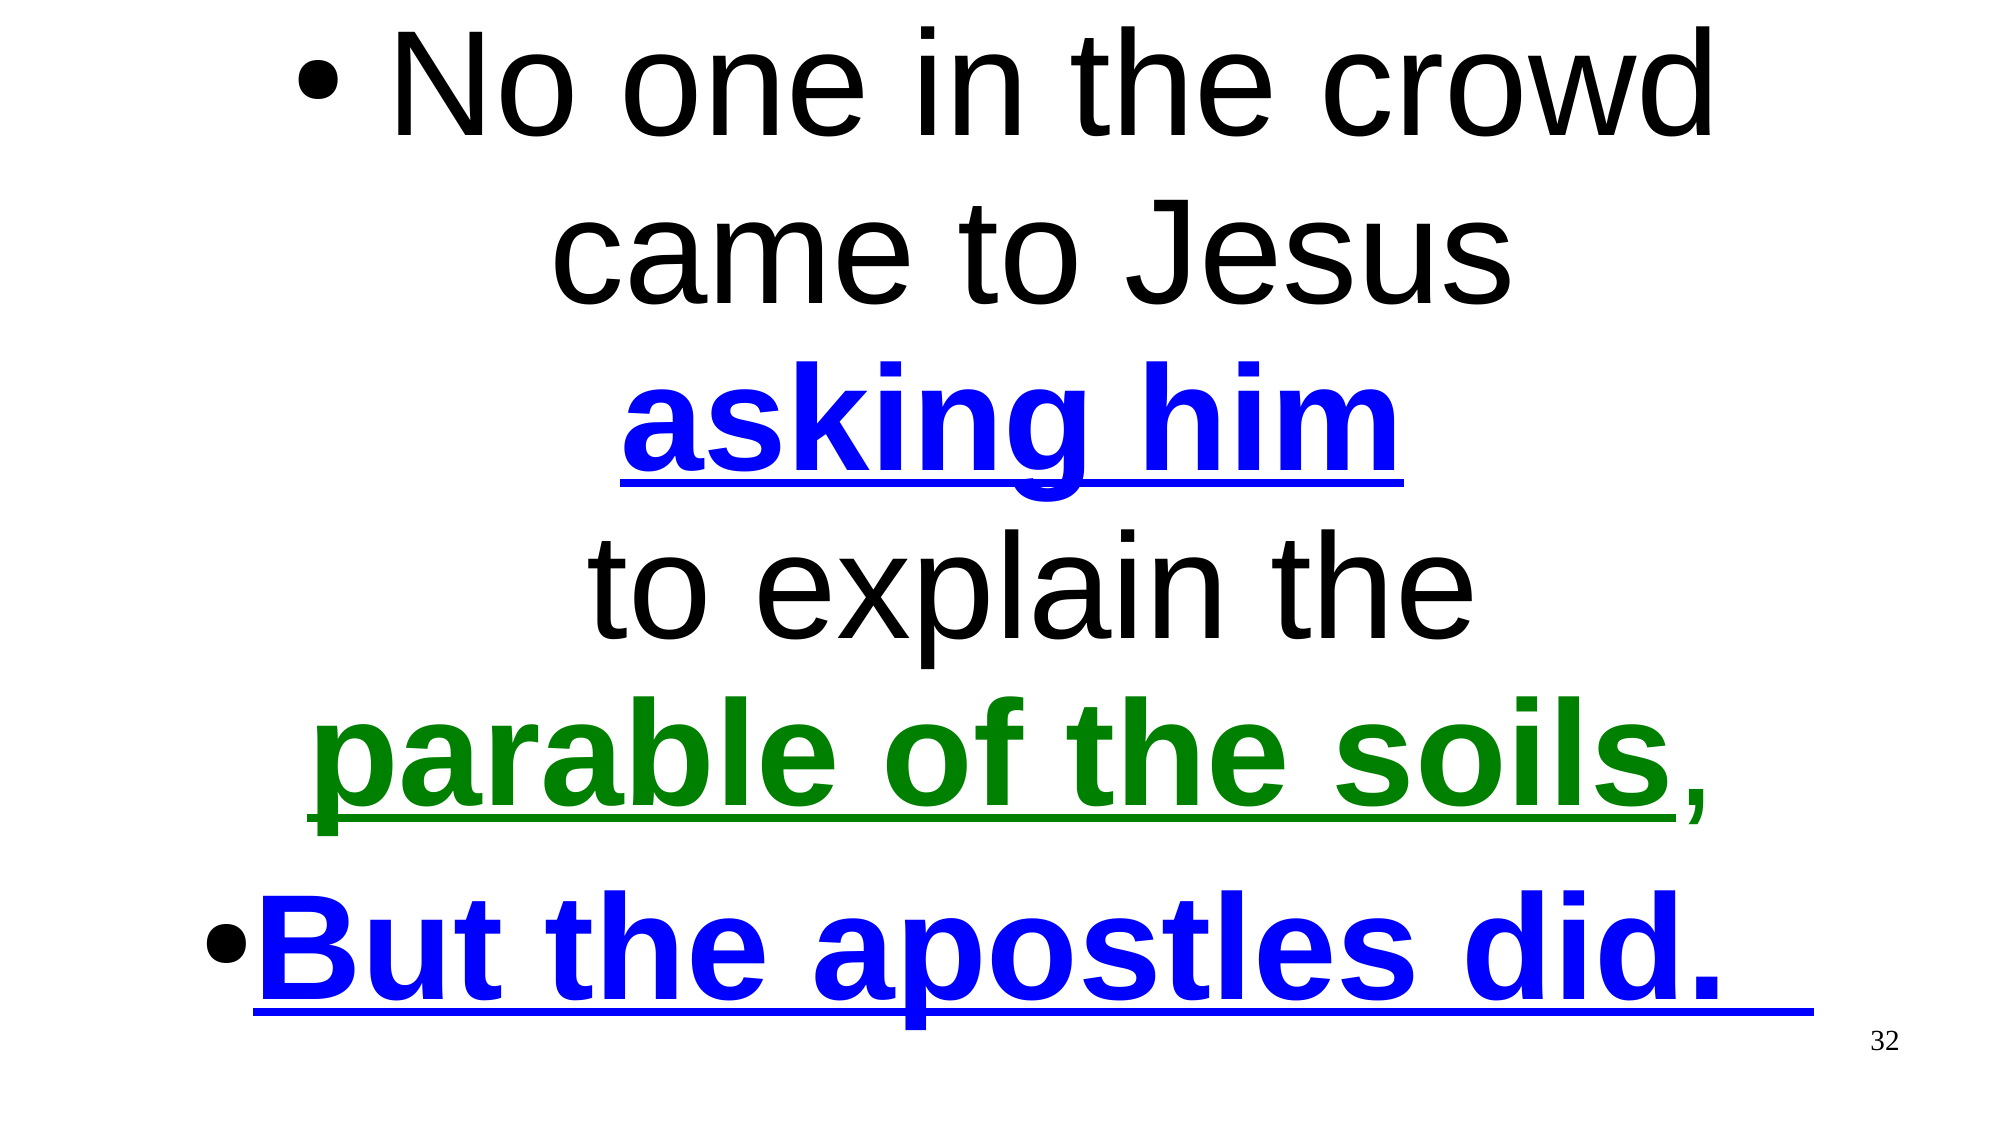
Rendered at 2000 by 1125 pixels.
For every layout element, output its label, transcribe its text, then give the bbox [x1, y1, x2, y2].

list No one in the crowd came to Jesus asking him to explain the parable of the soils, But the apostles did. [0, 0, 1996, 1123]
